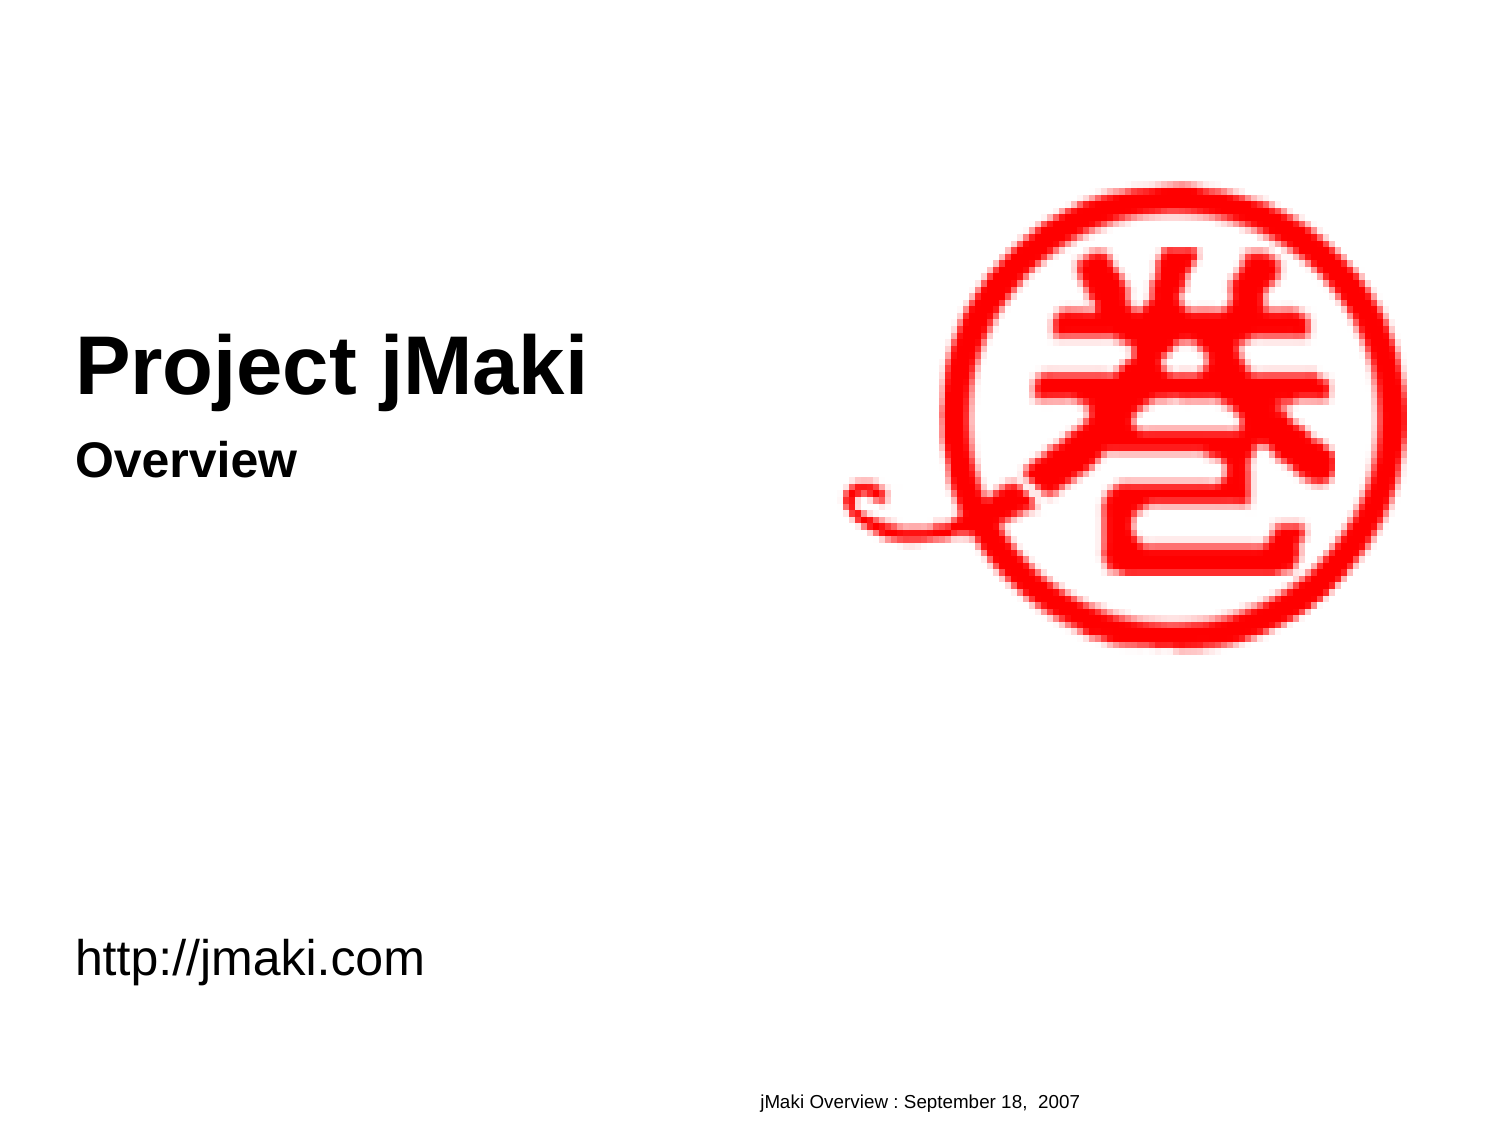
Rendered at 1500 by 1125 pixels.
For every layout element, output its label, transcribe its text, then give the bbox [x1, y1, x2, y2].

subtitle http://jmaki.com [75, 675, 1163, 1088]
title Project jMaki Overview [75, 149, 825, 488]
picture [825, 149, 1426, 675]
